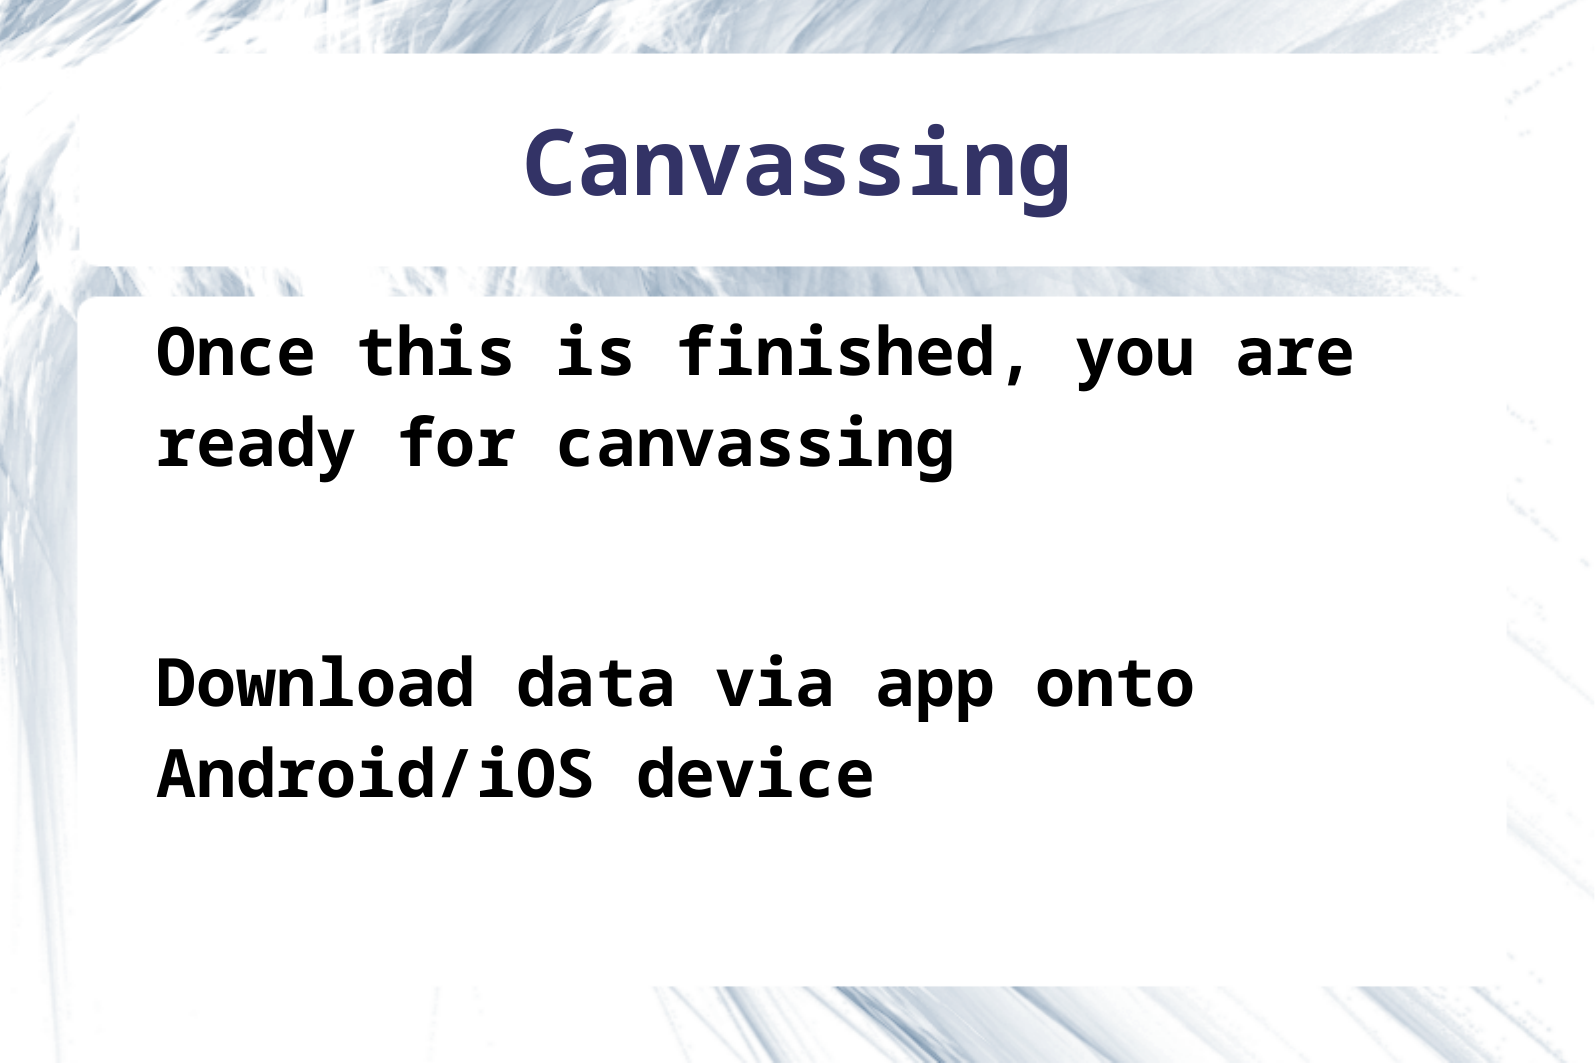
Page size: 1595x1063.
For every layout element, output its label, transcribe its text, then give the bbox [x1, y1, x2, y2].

picture [0, 0, 1595, 1063]
title Canvassing [79, 62, 1515, 259]
list Once this is finished, you are ready for canvassing Download data via app onto Android/iOS device [85, 304, 1471, 895]
